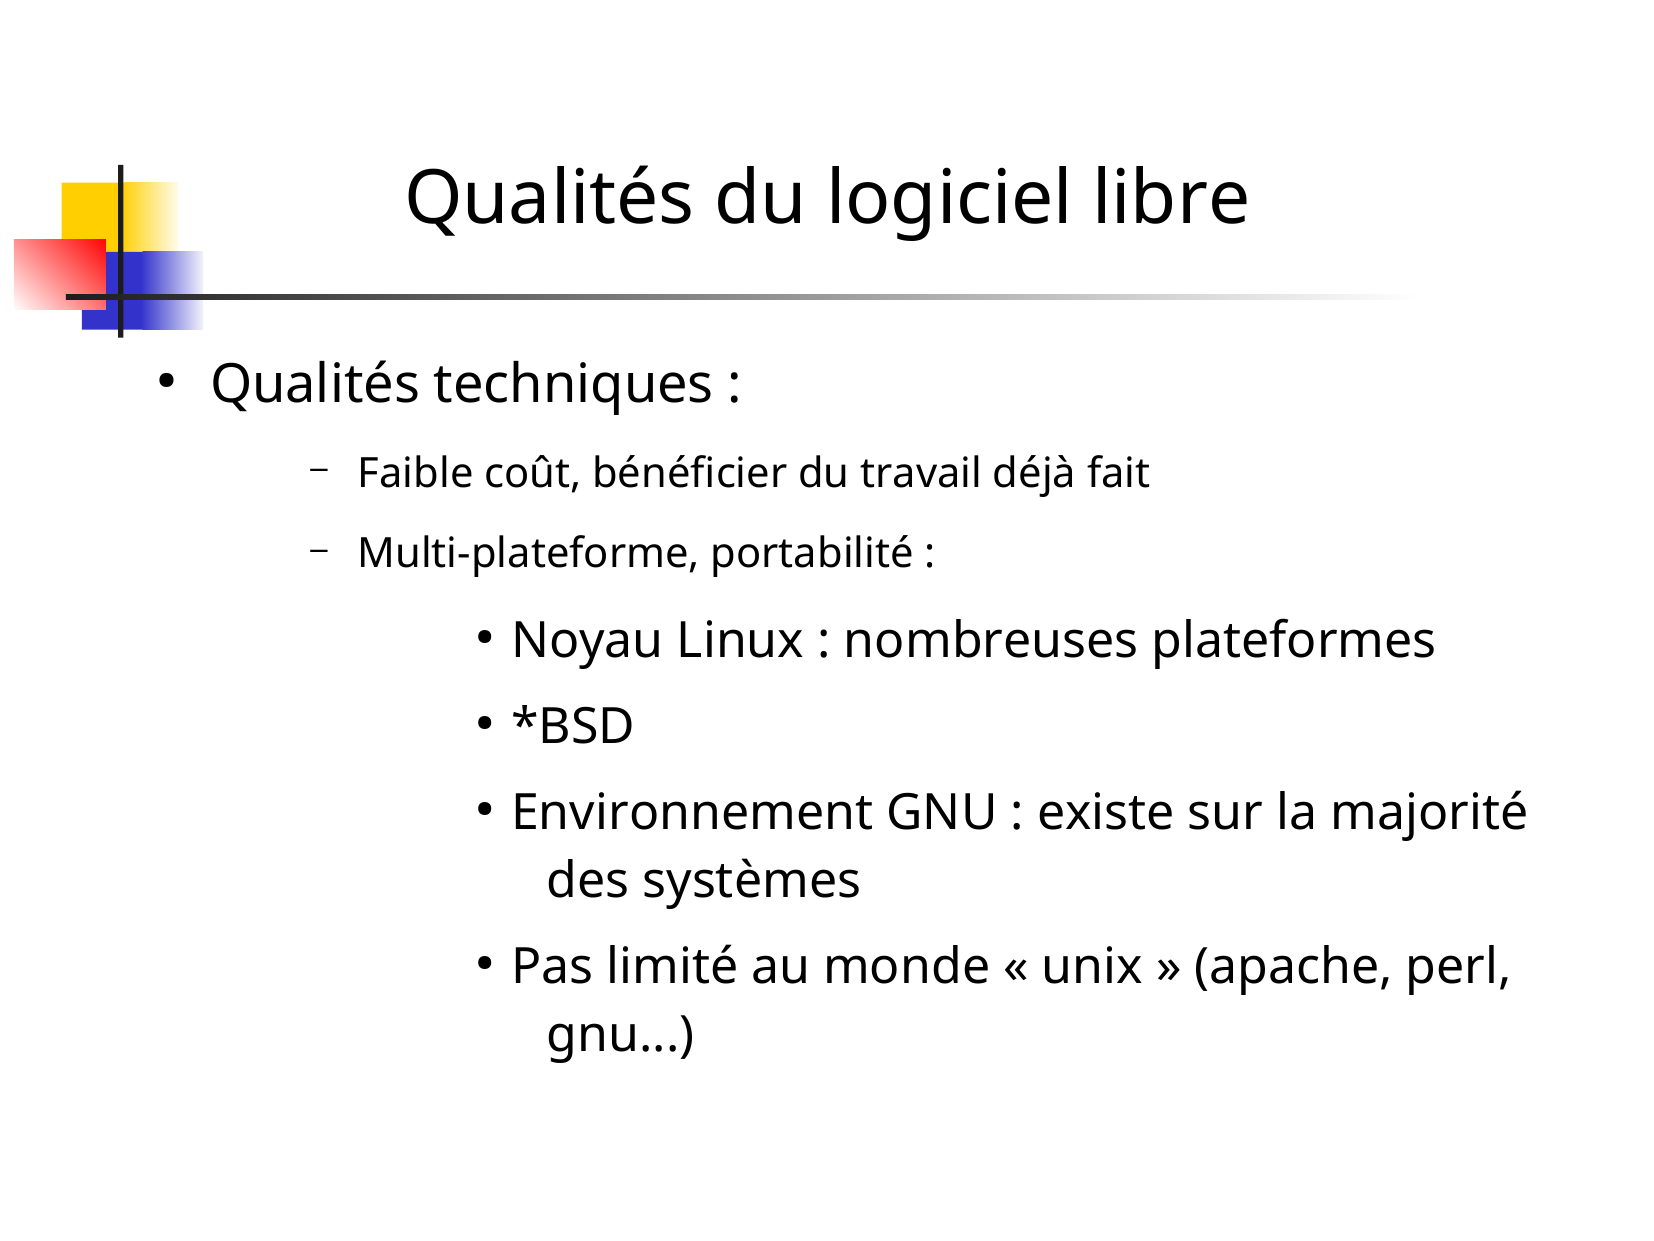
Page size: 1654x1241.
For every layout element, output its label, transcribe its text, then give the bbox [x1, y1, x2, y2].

list Qualités techniques : Faible coût, bénéficier du travail déjà fait Multi-plateforme, portabilité : Noyau Linux : nombreuses plateformes *BSD Environnement GNU : existe sur la majorité des systèmes Pas limité au monde « unix » (apache, perl, gnu...) [121, 344, 1534, 1127]
title Qualités du logiciel libre [121, 91, 1534, 299]
